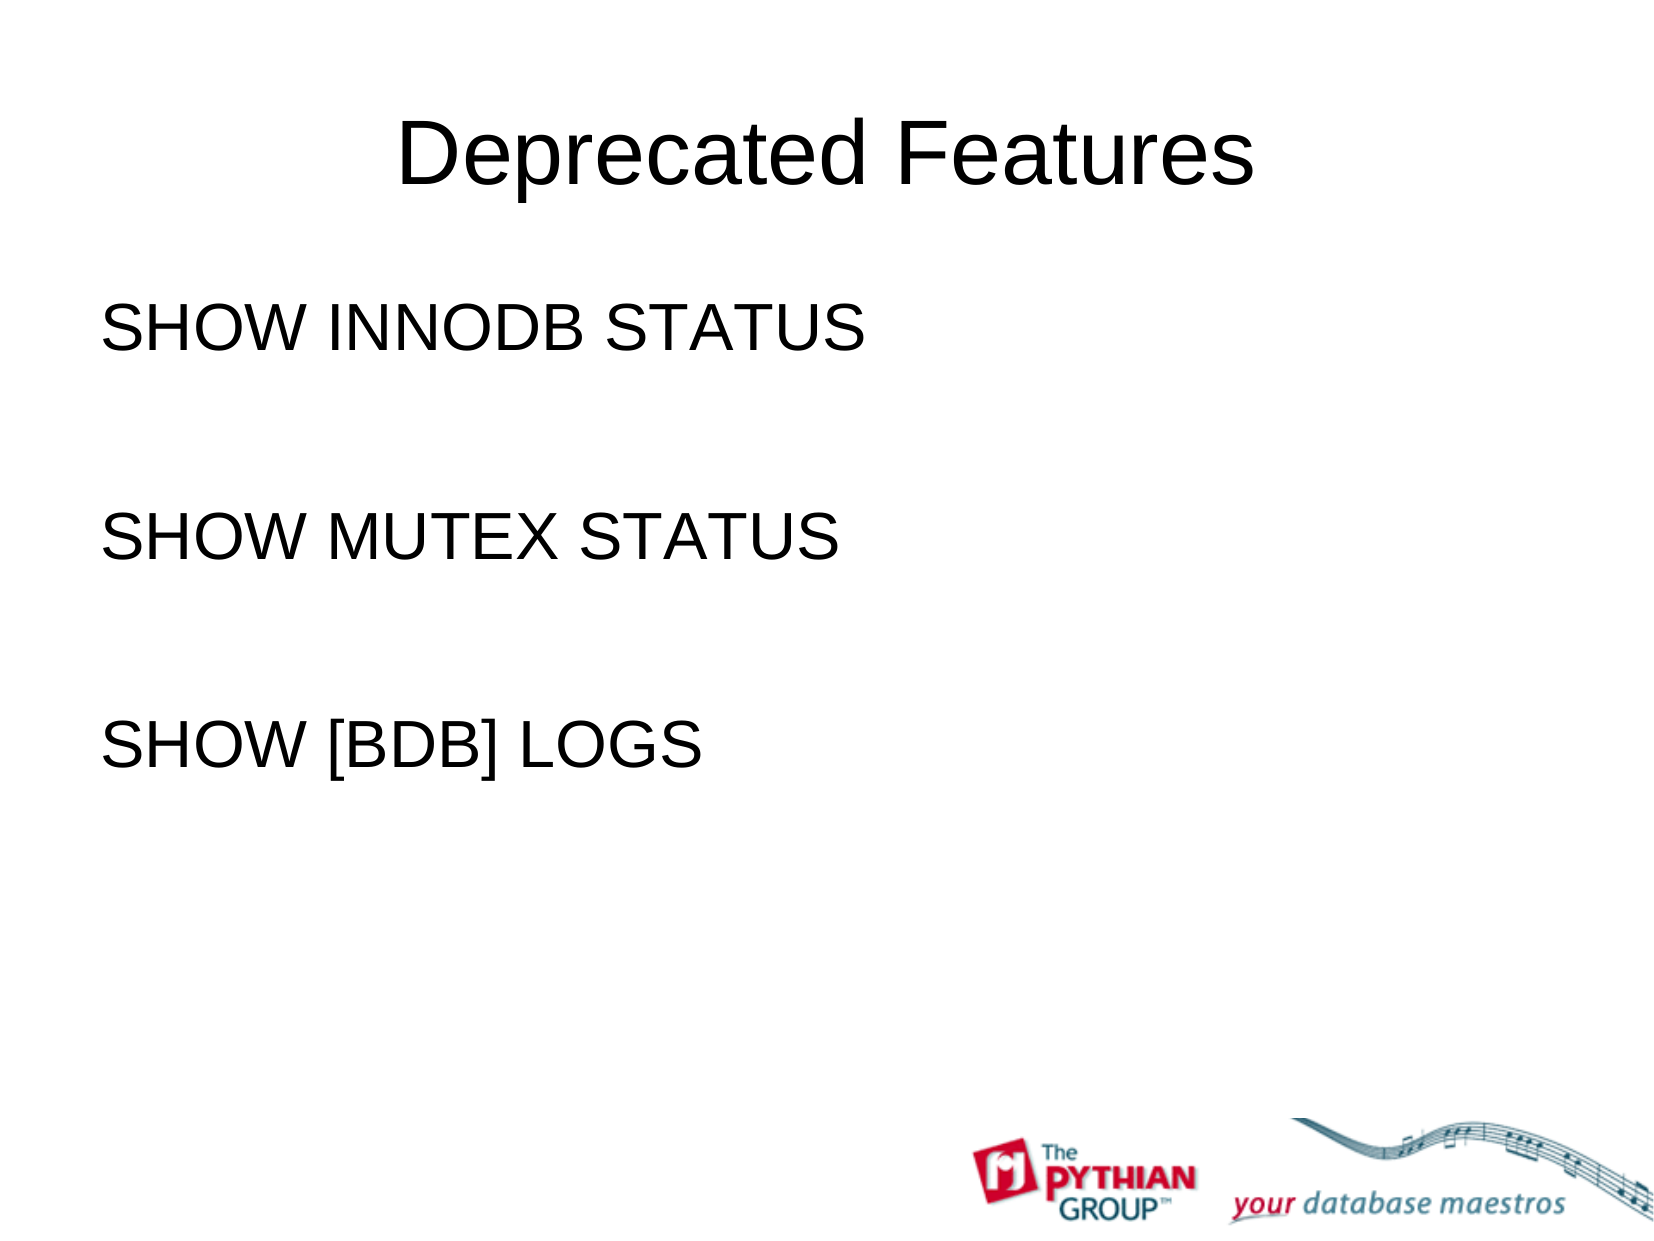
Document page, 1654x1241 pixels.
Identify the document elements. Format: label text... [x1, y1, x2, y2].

list SHOW INNODB STATUS SHOW MUTEX STATUS SHOW [BDB] LOGS [82, 290, 1571, 1094]
title Deprecated Features [82, 49, 1571, 257]
picture [955, 1118, 1654, 1241]
